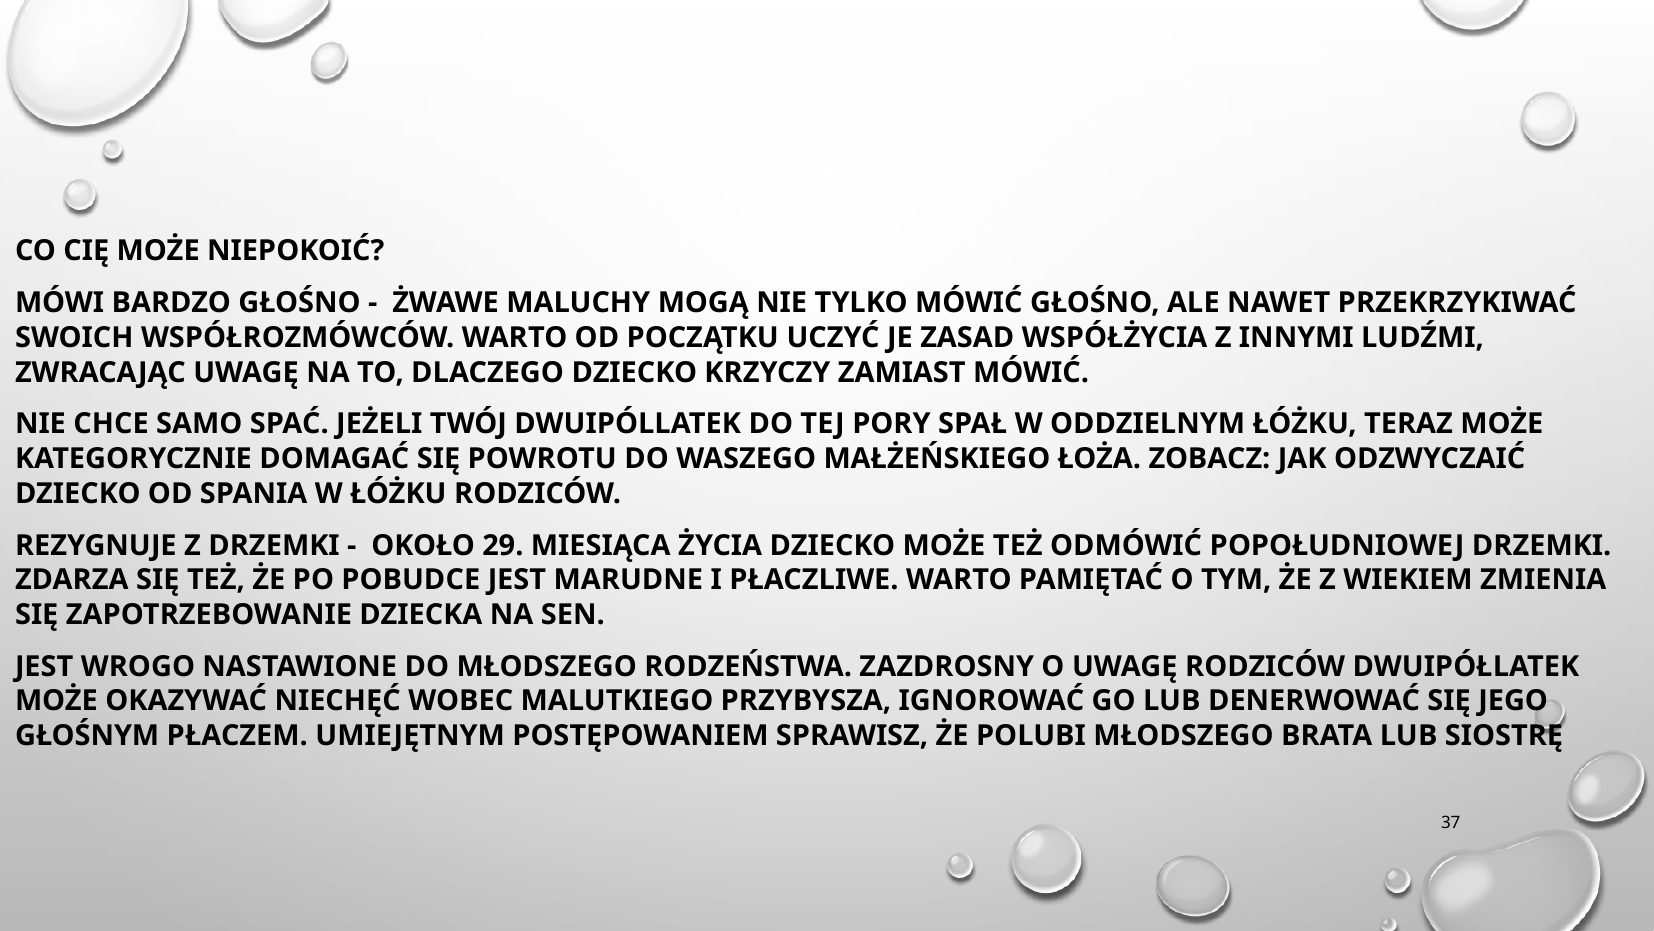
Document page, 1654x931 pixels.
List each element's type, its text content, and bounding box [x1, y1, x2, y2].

text_box [1426, 798, 1530, 848]
list Co cię może niepokoić? Mówi bardzo głośno - żwawe maluchy mogą nie tylko mówić głośno, ale nawet przekrzykiwać swoich współrozmówców. Warto od początku uczyć je zasad współżycia z innymi ludźmi, zwracając uwagę na to, dlaczego dziecko krzyczy zamiast mówić. Nie chce samo spać. Jeżeli twój dwuipóllatek do tej pory spał w oddzielnym łóżku, teraz może kategorycznie domagać się powrotu do waszego małżeńskiego łoża. Zobacz: jak odzwyczaić dziecko od spania w łóżku rodziców. Rezygnuje z drzemki - Około 29. miesiąca życia dziecko może też odmówić popołudniowej drzemki. Zdarza się też, że po pobudce jest marudne i płaczliwe. Warto pamiętać o tym, że z wiekiem zmienia się zapotrzebowanie dziecka na sen. Jest wrogo nastawione do młodszego rodzeństwa. Zazdrosny o uwagę rodziców dwuipółlatek może okazywać niechęć wobec malutkiego przybysza, ignorować go lub denerwować się jego głośnym płaczem. Umiejętnym postępowaniem sprawisz, że polubi młodszego brata lub siostrę [0, 224, 1654, 764]
